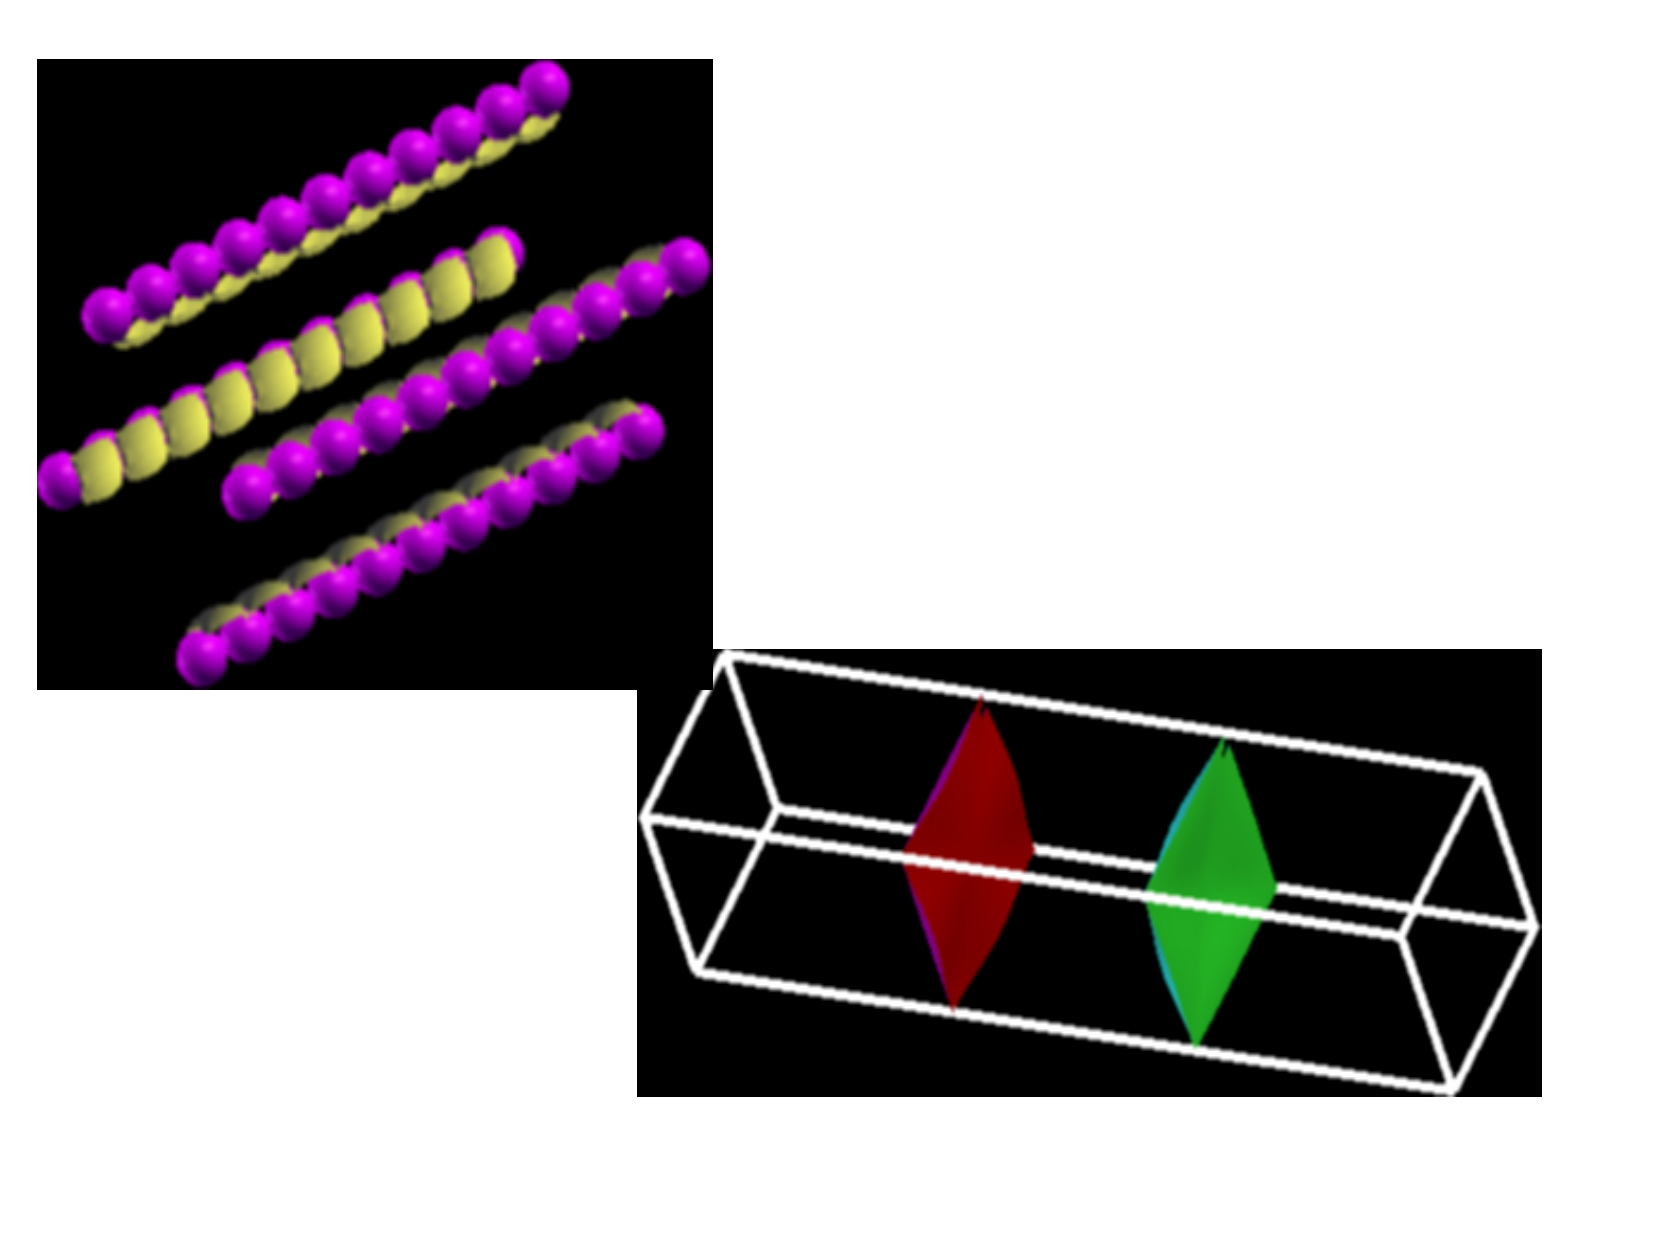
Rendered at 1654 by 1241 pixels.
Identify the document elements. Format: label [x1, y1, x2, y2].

picture [37, 59, 1542, 1097]
